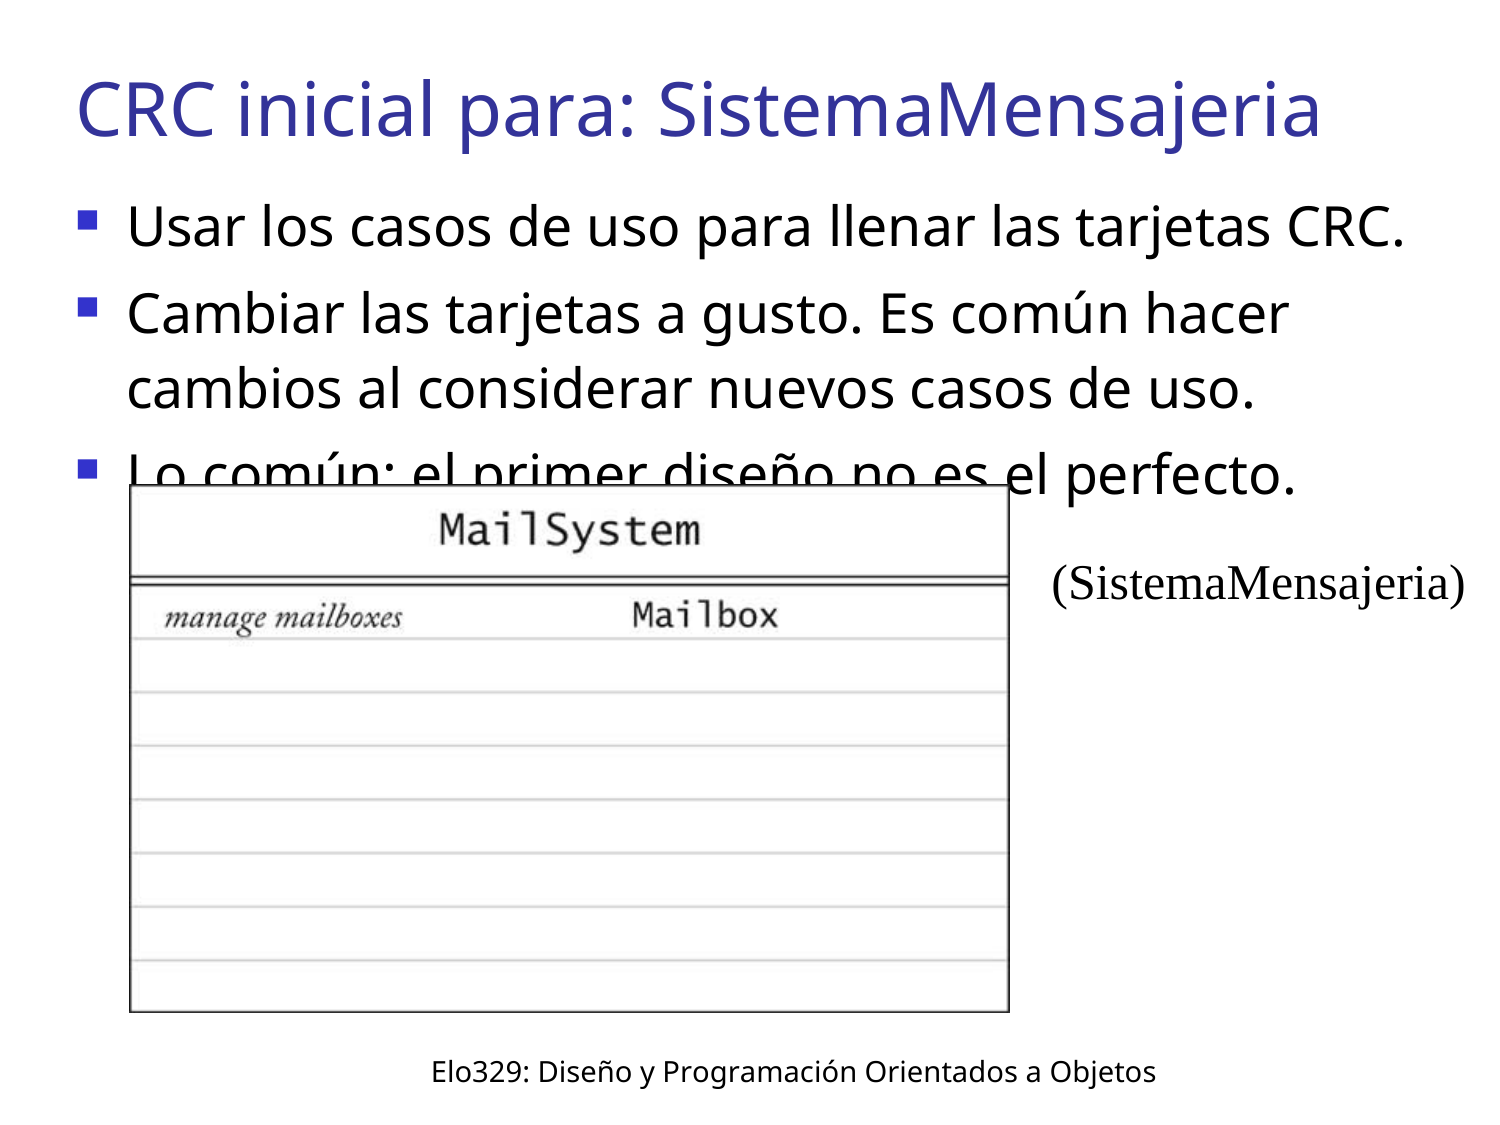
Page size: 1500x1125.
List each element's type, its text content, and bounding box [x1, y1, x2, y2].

picture [129, 484, 1010, 1013]
list Usar los casos de uso para llenar las tarjetas CRC. Cambiar las tarjetas a gusto. Es común hacer cambios al considerar nuevos casos de uso. Lo común: el primer diseño no es el perfecto. [75, 187, 1446, 518]
title CRC inicial para: SistemaMensajeria [75, 25, 1449, 188]
text_box (SistemaMensajeria)‏ [1036, 541, 1482, 618]
